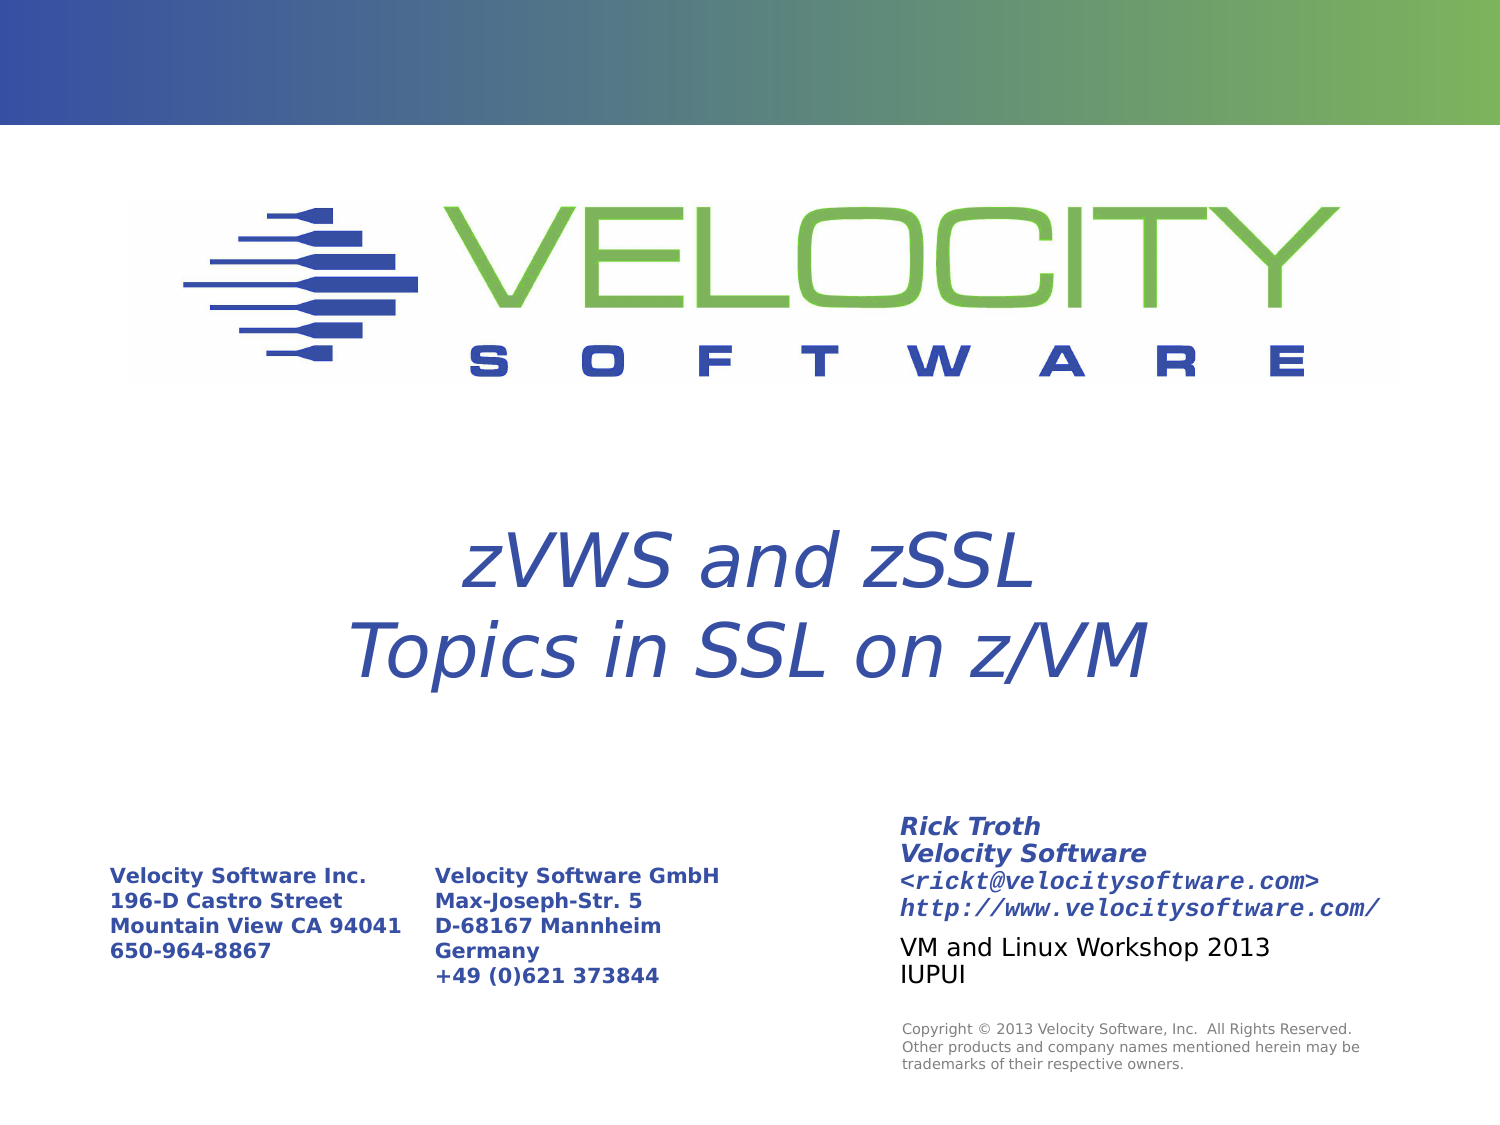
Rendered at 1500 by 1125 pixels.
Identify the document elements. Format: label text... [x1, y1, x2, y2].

picture [125, 195, 1401, 385]
text_box VM and Linux Workshop 2013 IUPUI [900, 934, 1451, 1016]
title zVWS and zSSL Topics in SSL on z/VM [50, 487, 1450, 719]
text_box Rick Troth Velocity Software <rickt@velocitysoftware.com> http://www.velocitysoftware.com/ [900, 794, 1450, 934]
